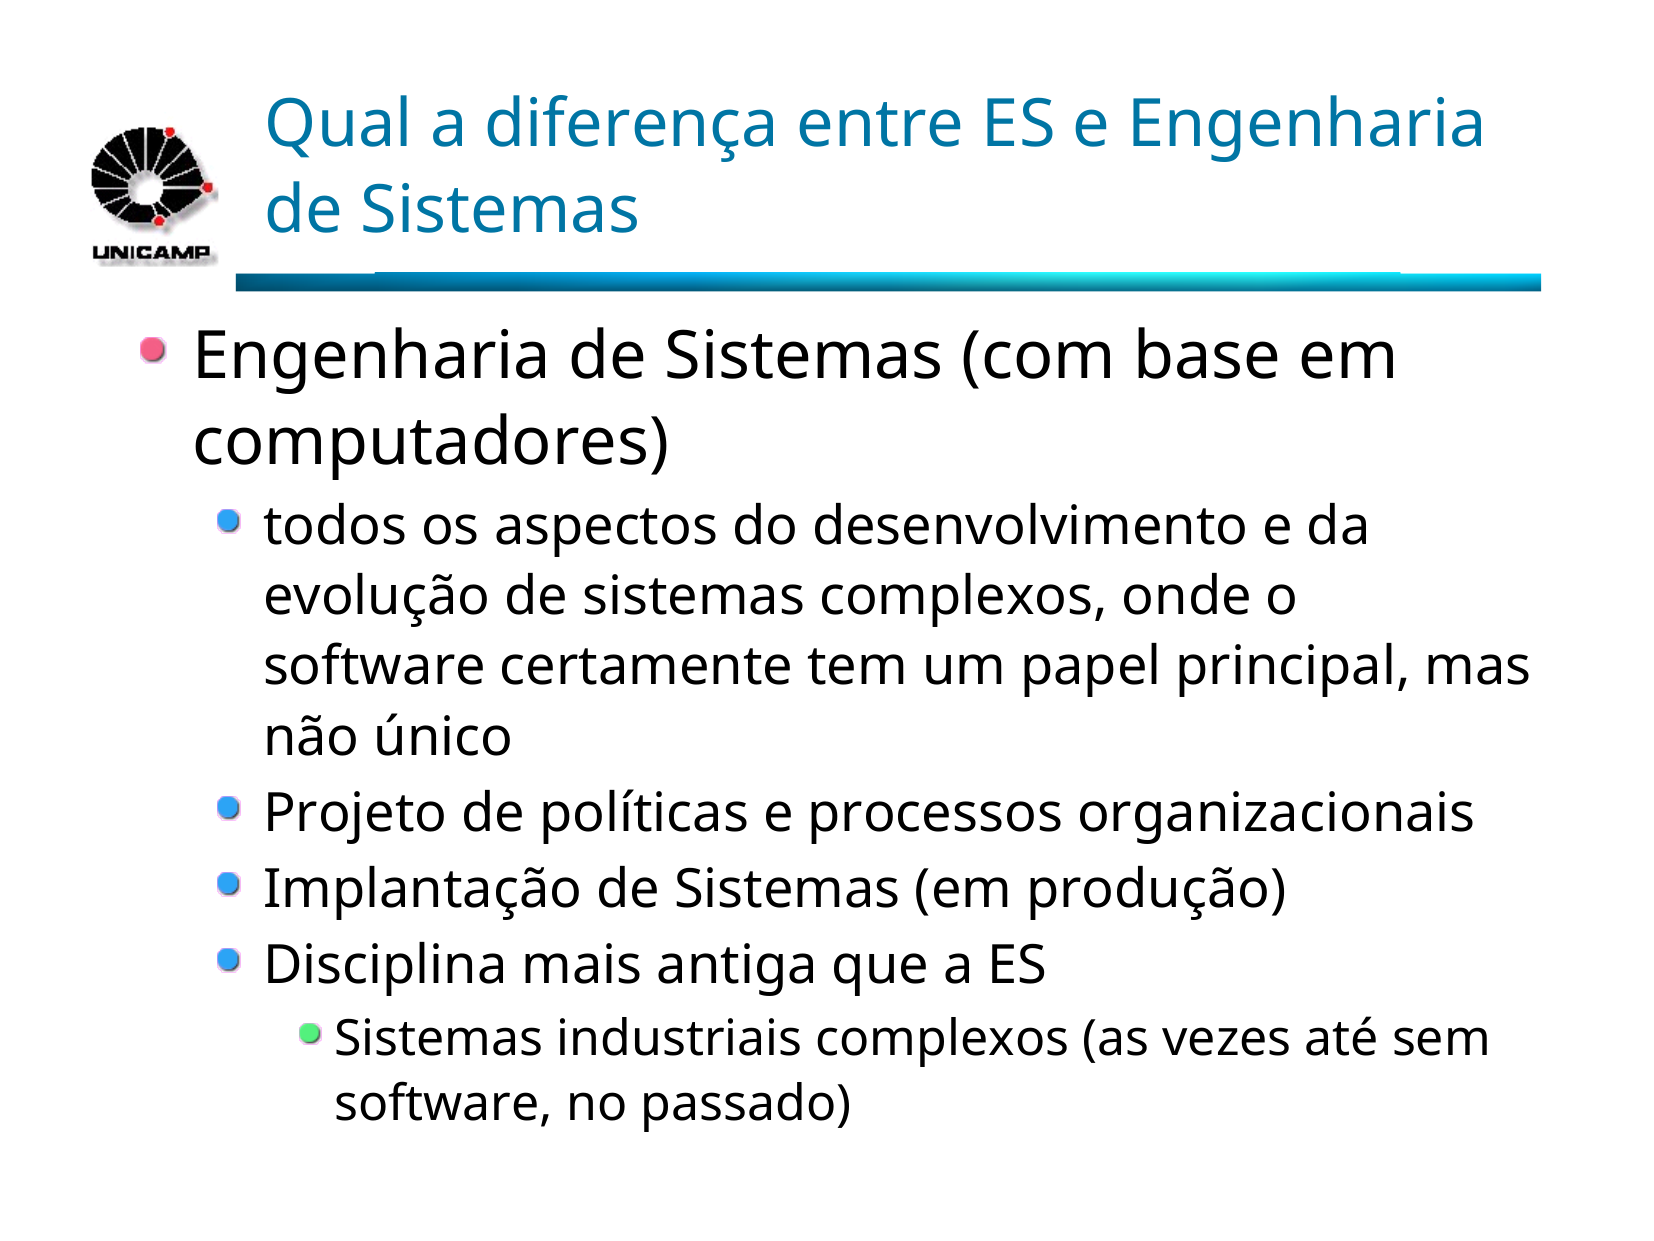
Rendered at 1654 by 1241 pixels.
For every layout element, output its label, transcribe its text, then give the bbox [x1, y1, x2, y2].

title Qual a diferença entre ES e Engenharia de Sistemas [264, 42, 1534, 250]
picture [298, 1022, 323, 1046]
list Engenharia de Sistemas (com base em computadores) todos os aspectos do desenvolvimento e da evolução de sistemas complexos, onde o software certamente tem um papel principal, mas não único Projeto de políticas e processos organizacionais Implantação de Sistemas (em produção) Disciplina mais antiga que a ES Sistemas industriais complexos (as vezes até sem software, no passado) [121, 309, 1534, 985]
picture [125, 272, 1654, 295]
